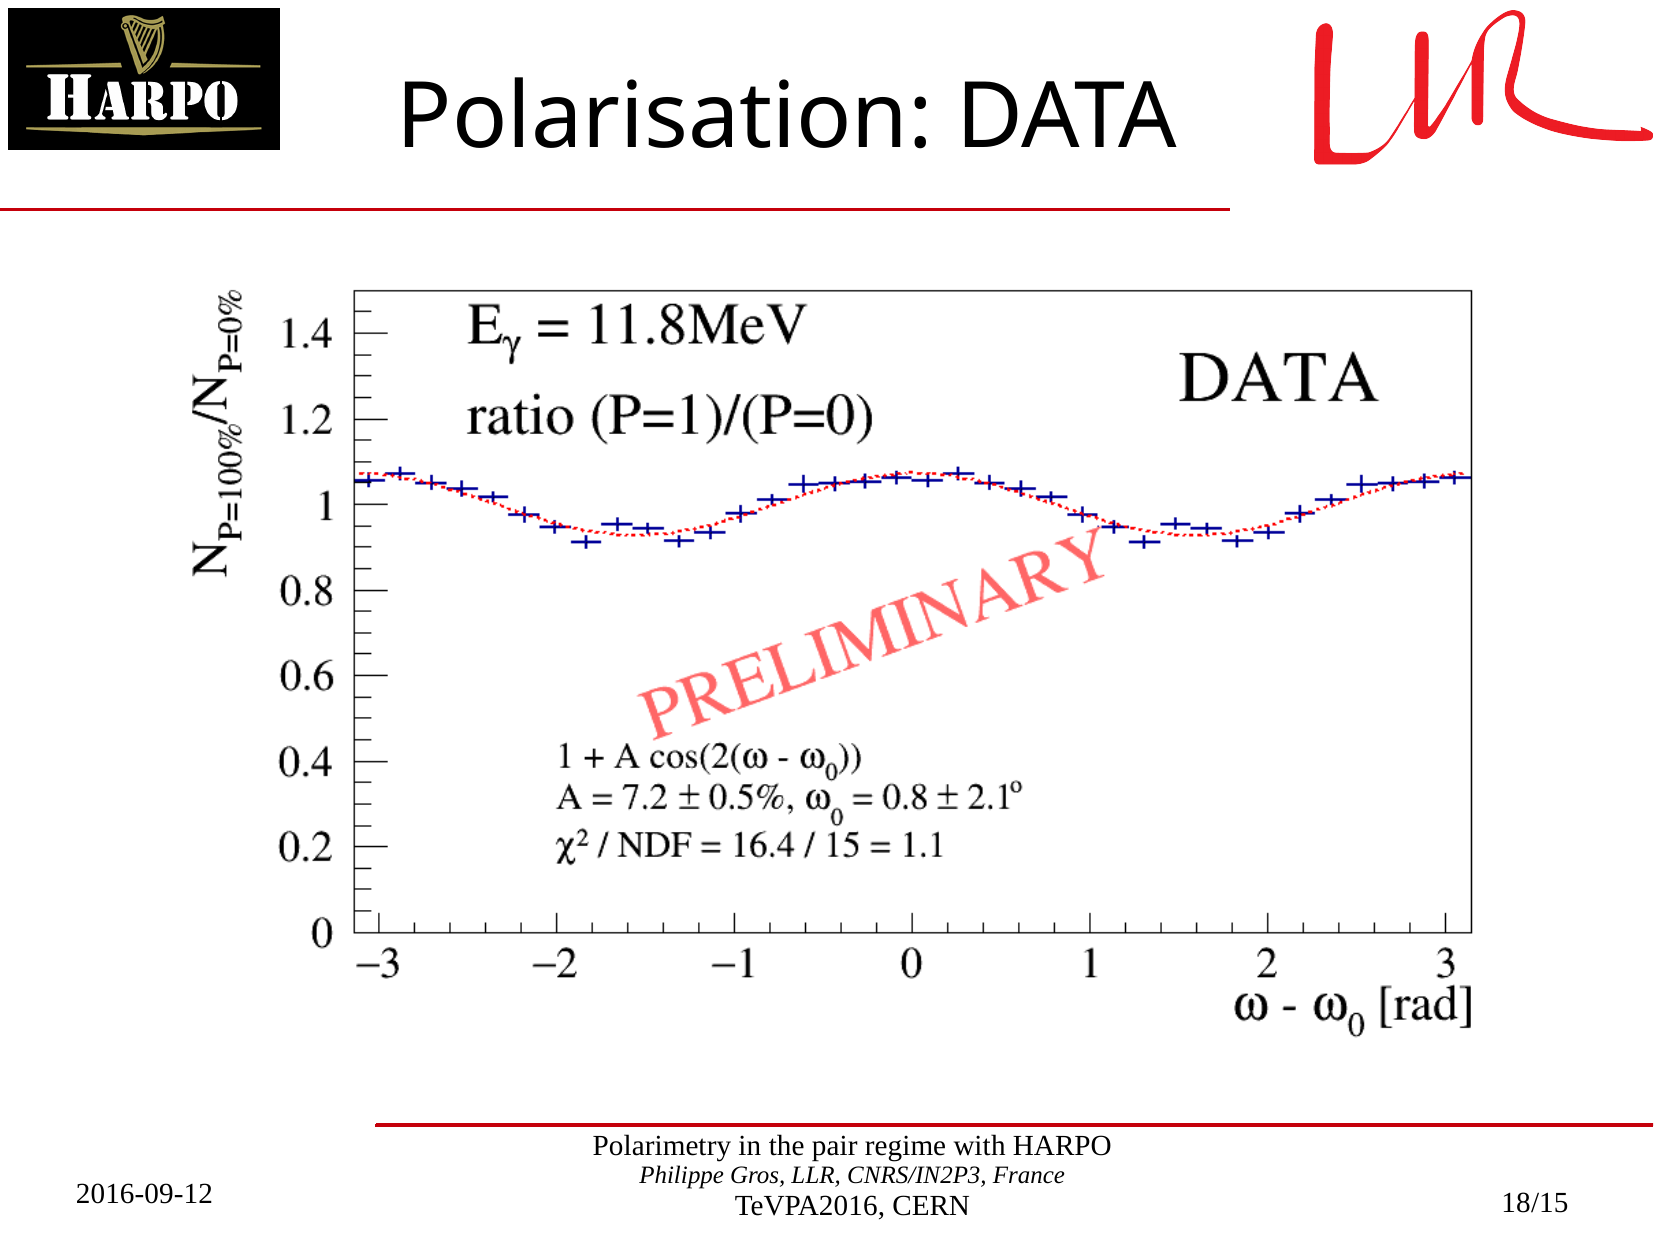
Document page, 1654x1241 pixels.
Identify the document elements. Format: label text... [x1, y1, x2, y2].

picture [8, 8, 280, 150]
title Polarisation: DATA [284, 14, 1290, 210]
picture [150, 267, 1512, 1050]
picture [1314, 10, 1653, 165]
